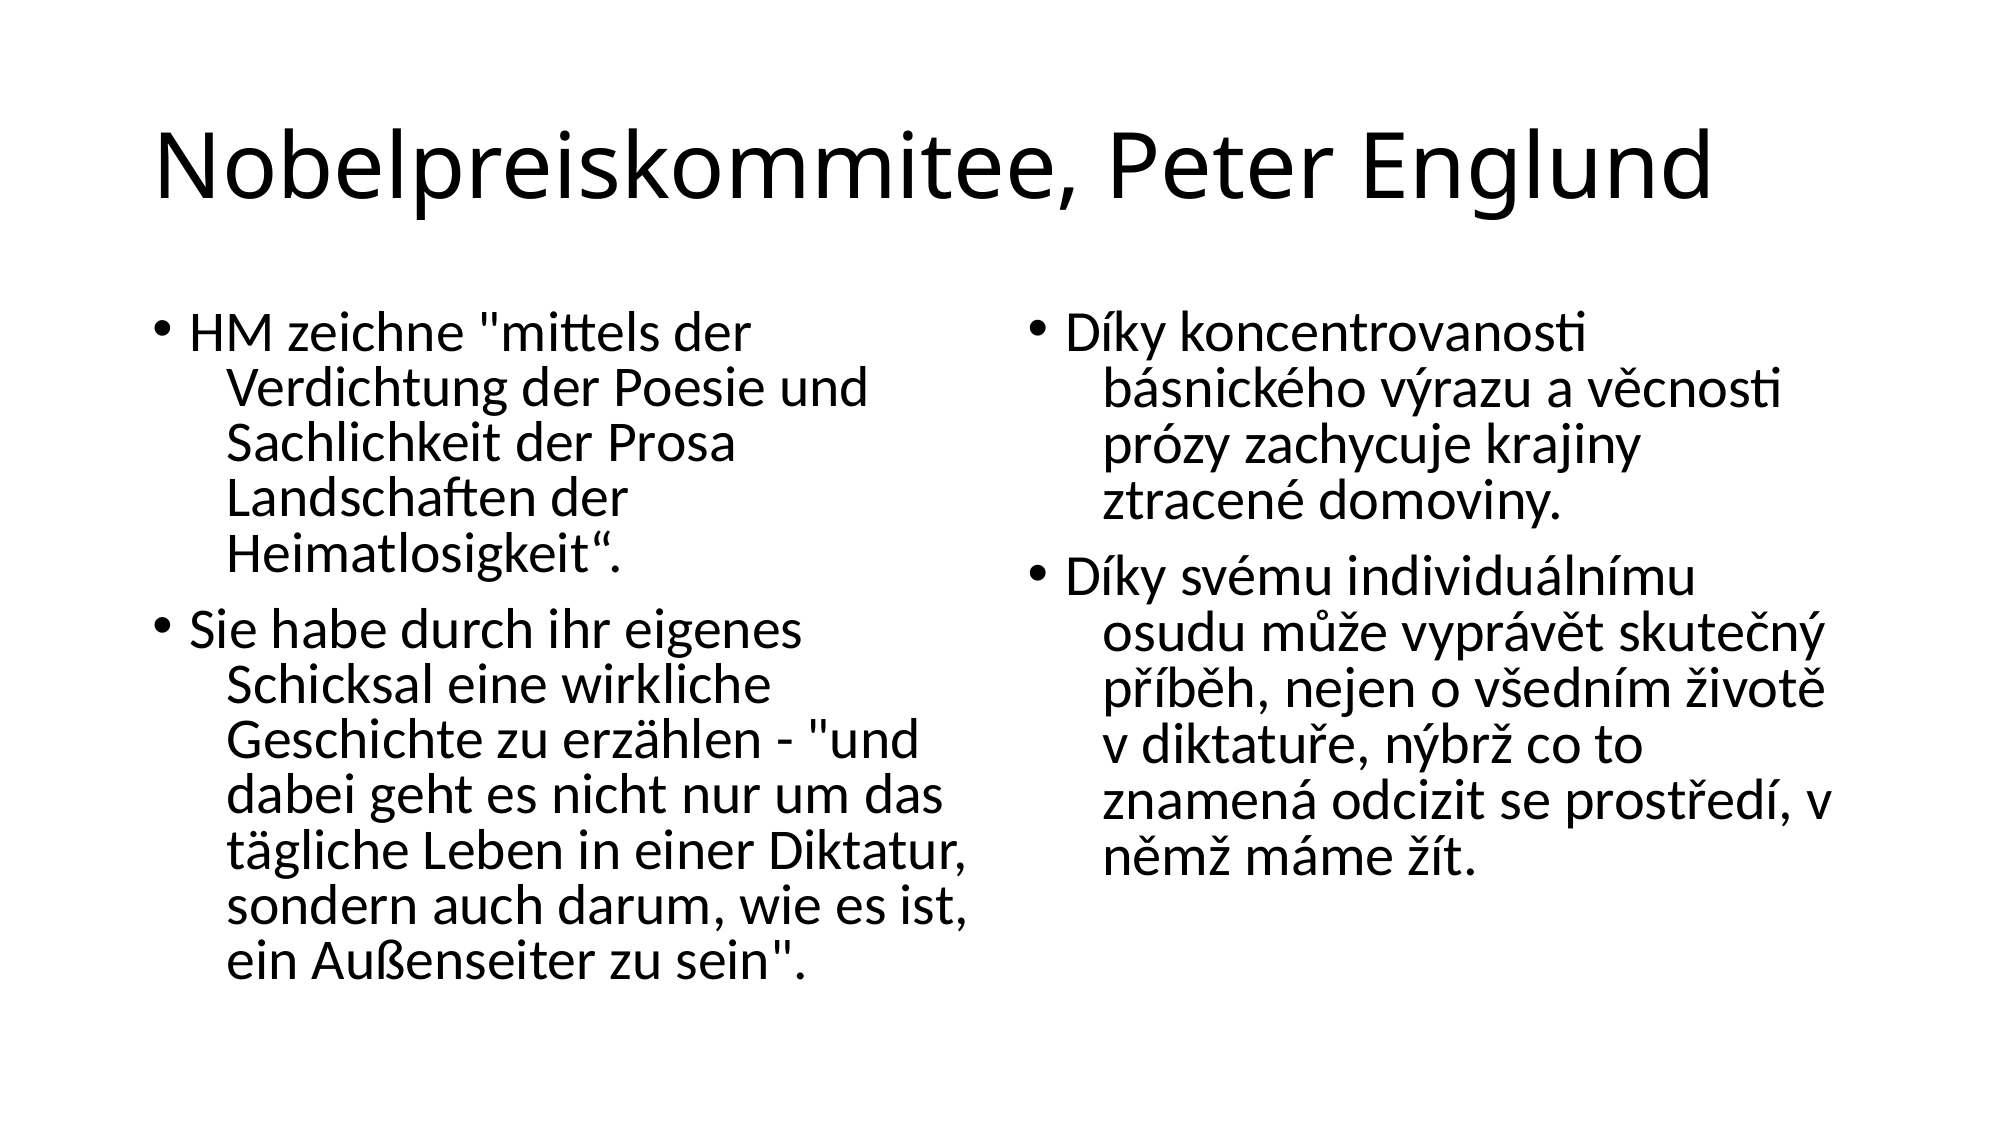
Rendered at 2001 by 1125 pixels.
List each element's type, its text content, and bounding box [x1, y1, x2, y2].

list Díky koncentrovanosti básnického výrazu a věcnosti prózy zachycuje krajiny ztracené domoviny. Díky svému individuálnímu osudu může vyprávět skutečný příběh, nejen o všedním životě v diktatuře, nýbrž co to znamená odcizit se prostředí, v němž máme žít. [1012, 299, 1863, 1014]
title Nobelpreiskommitee, Peter Englund [137, 59, 1863, 278]
list HM zeichne "mittels der Verdichtung der Poesie und Sachlichkeit der Prosa Landschaften der Heimatlosigkeit“. Sie habe durch ihr eigenes Schicksal eine wirkliche Geschichte zu erzählen - "und dabei geht es nicht nur um das tägliche Leben in einer Diktatur, sondern auch darum, wie es ist, ein Außenseiter zu sein". [137, 299, 988, 1014]
